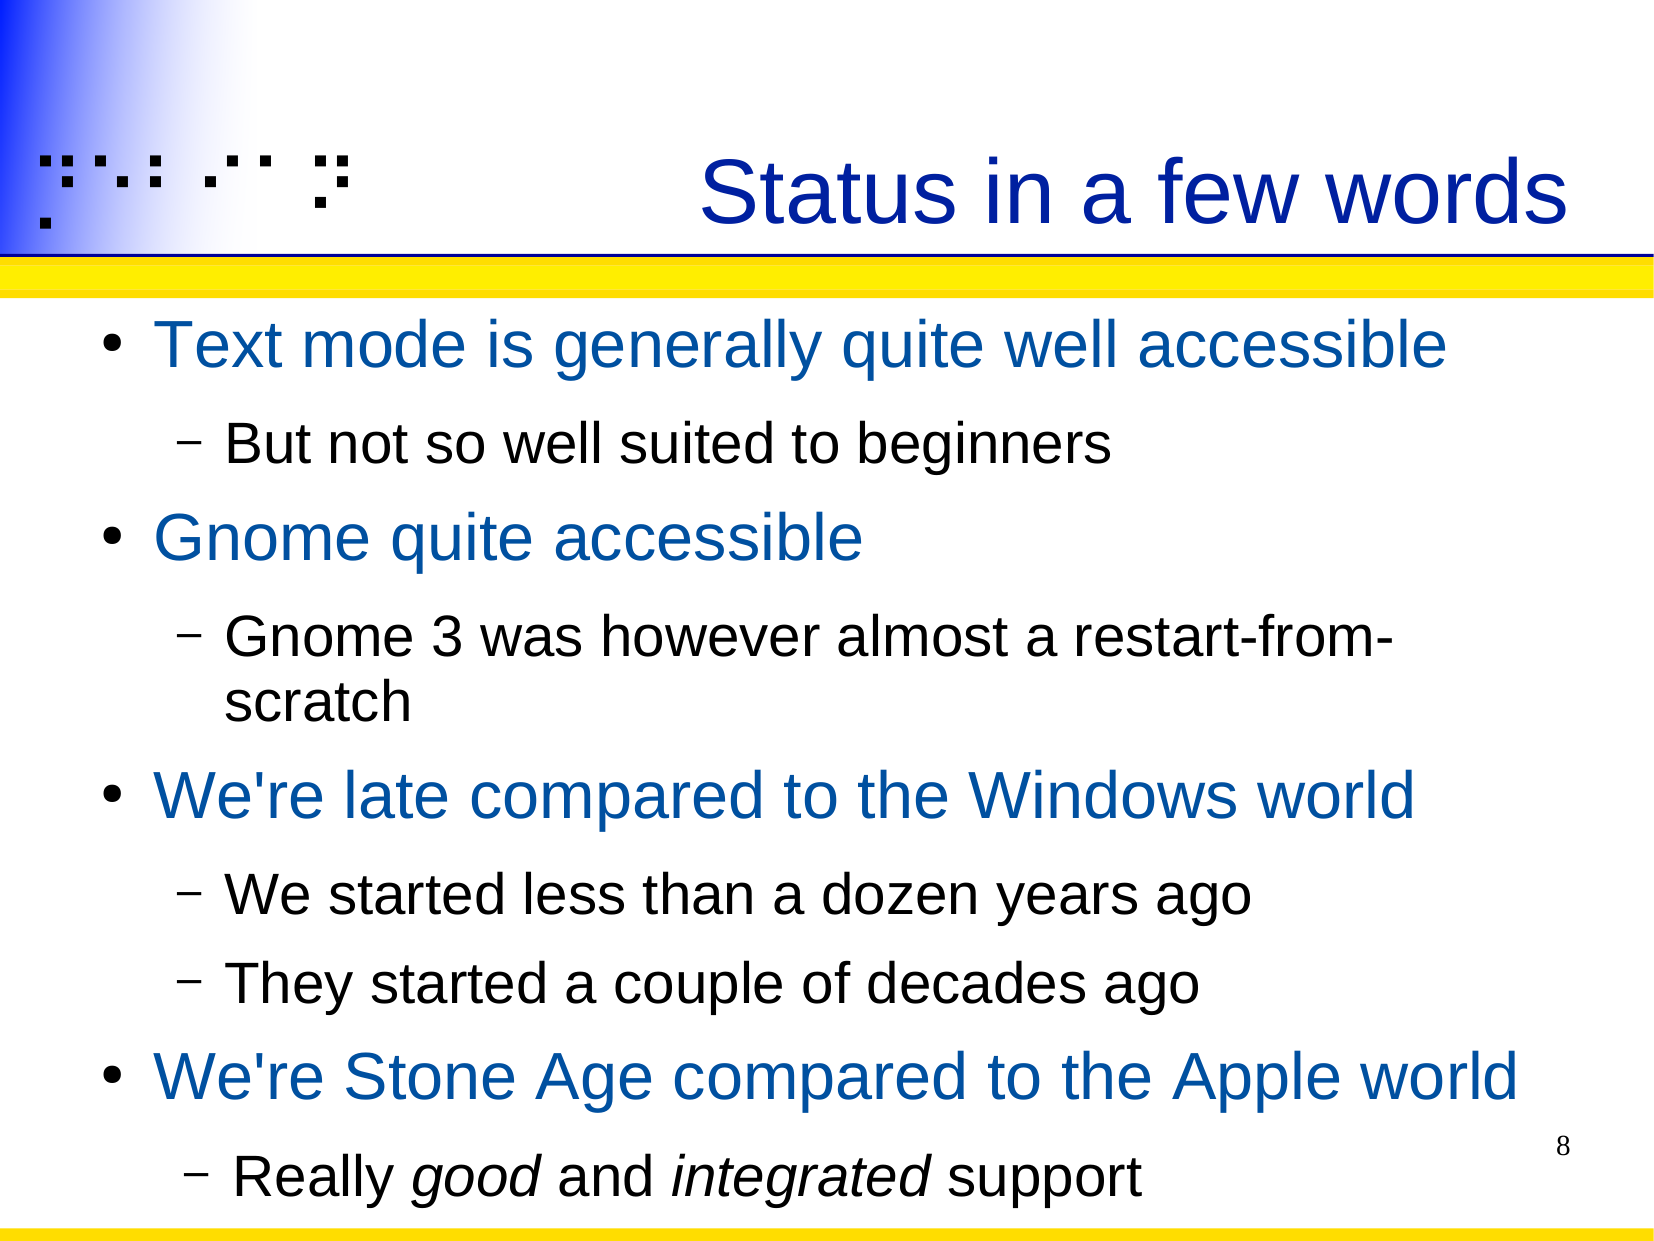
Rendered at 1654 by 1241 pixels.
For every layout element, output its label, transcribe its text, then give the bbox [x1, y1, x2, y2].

title Status in a few words [372, 126, 1571, 257]
list Text mode is generally quite well accessible But not so well suited to beginners Gnome quite accessible Gnome 3 was however almost a restart-from-scratch We're late compared to the Windows world We started less than a dozen years ago They started a couple of decades ago We're Stone Age compared to the Apple world Really good and integrated support [82, 307, 1571, 1209]
